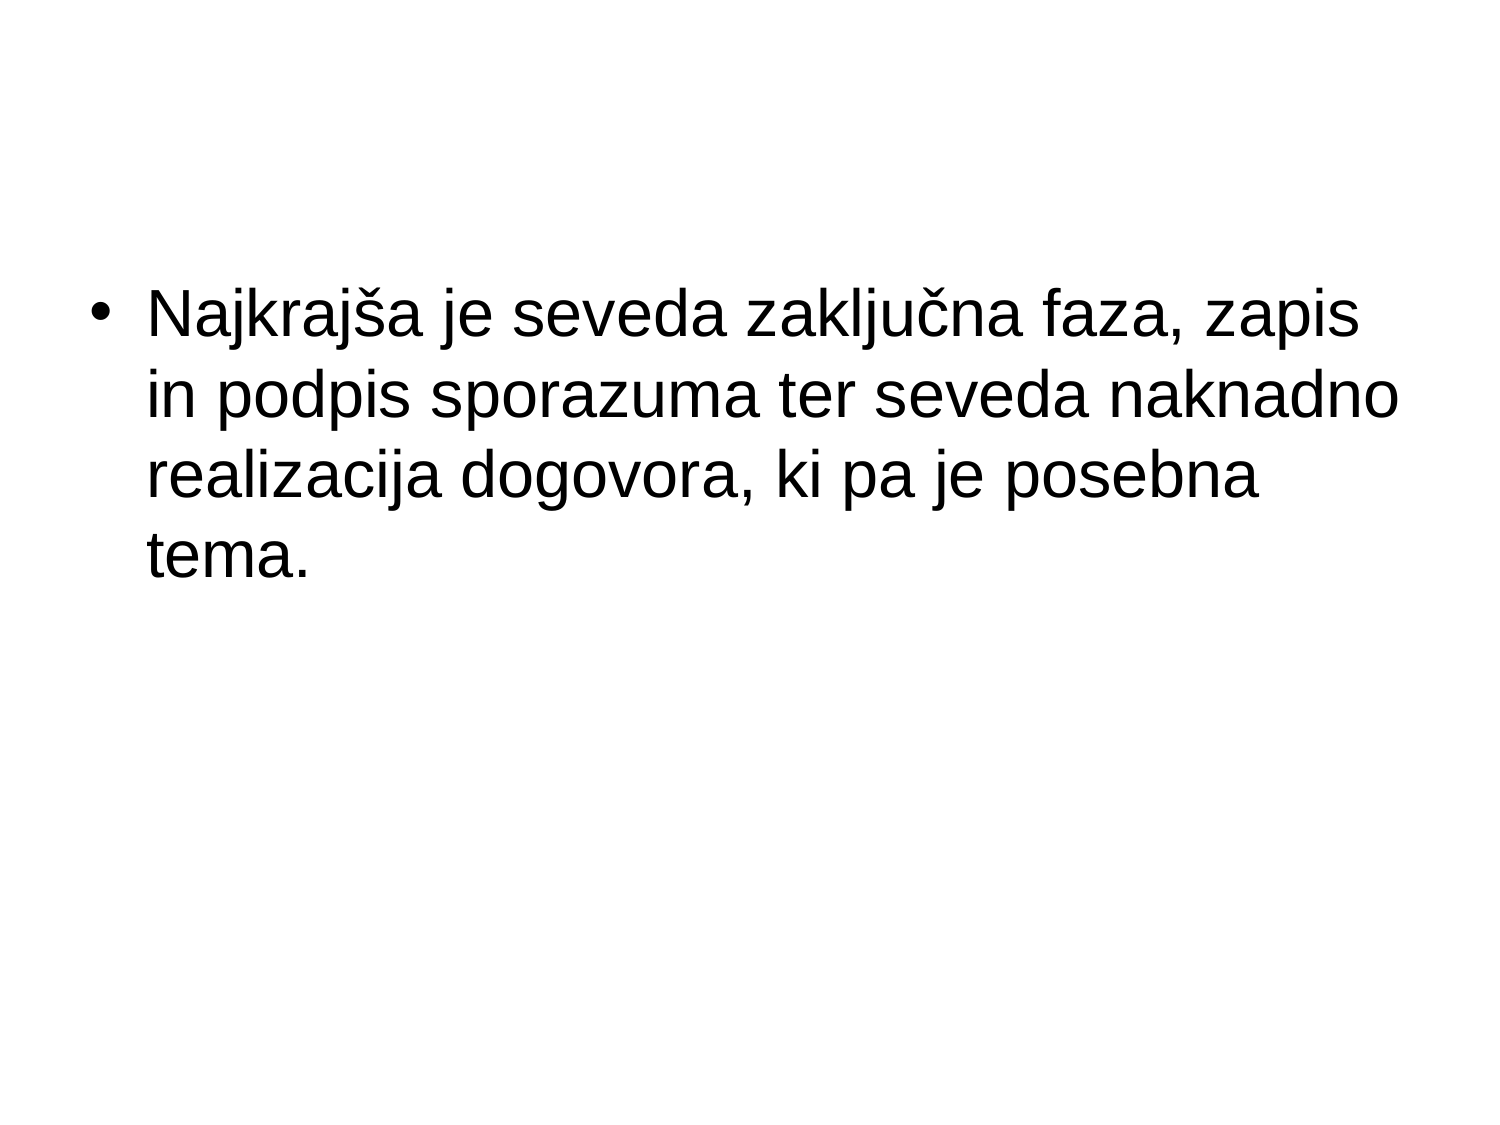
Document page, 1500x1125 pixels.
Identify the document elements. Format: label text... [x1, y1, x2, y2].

list Najkrajša je seveda zaključna faza, zapis in podpis sporazuma ter seveda naknadno realizacija dogovora, ki pa je posebna tema. [75, 262, 1426, 1006]
